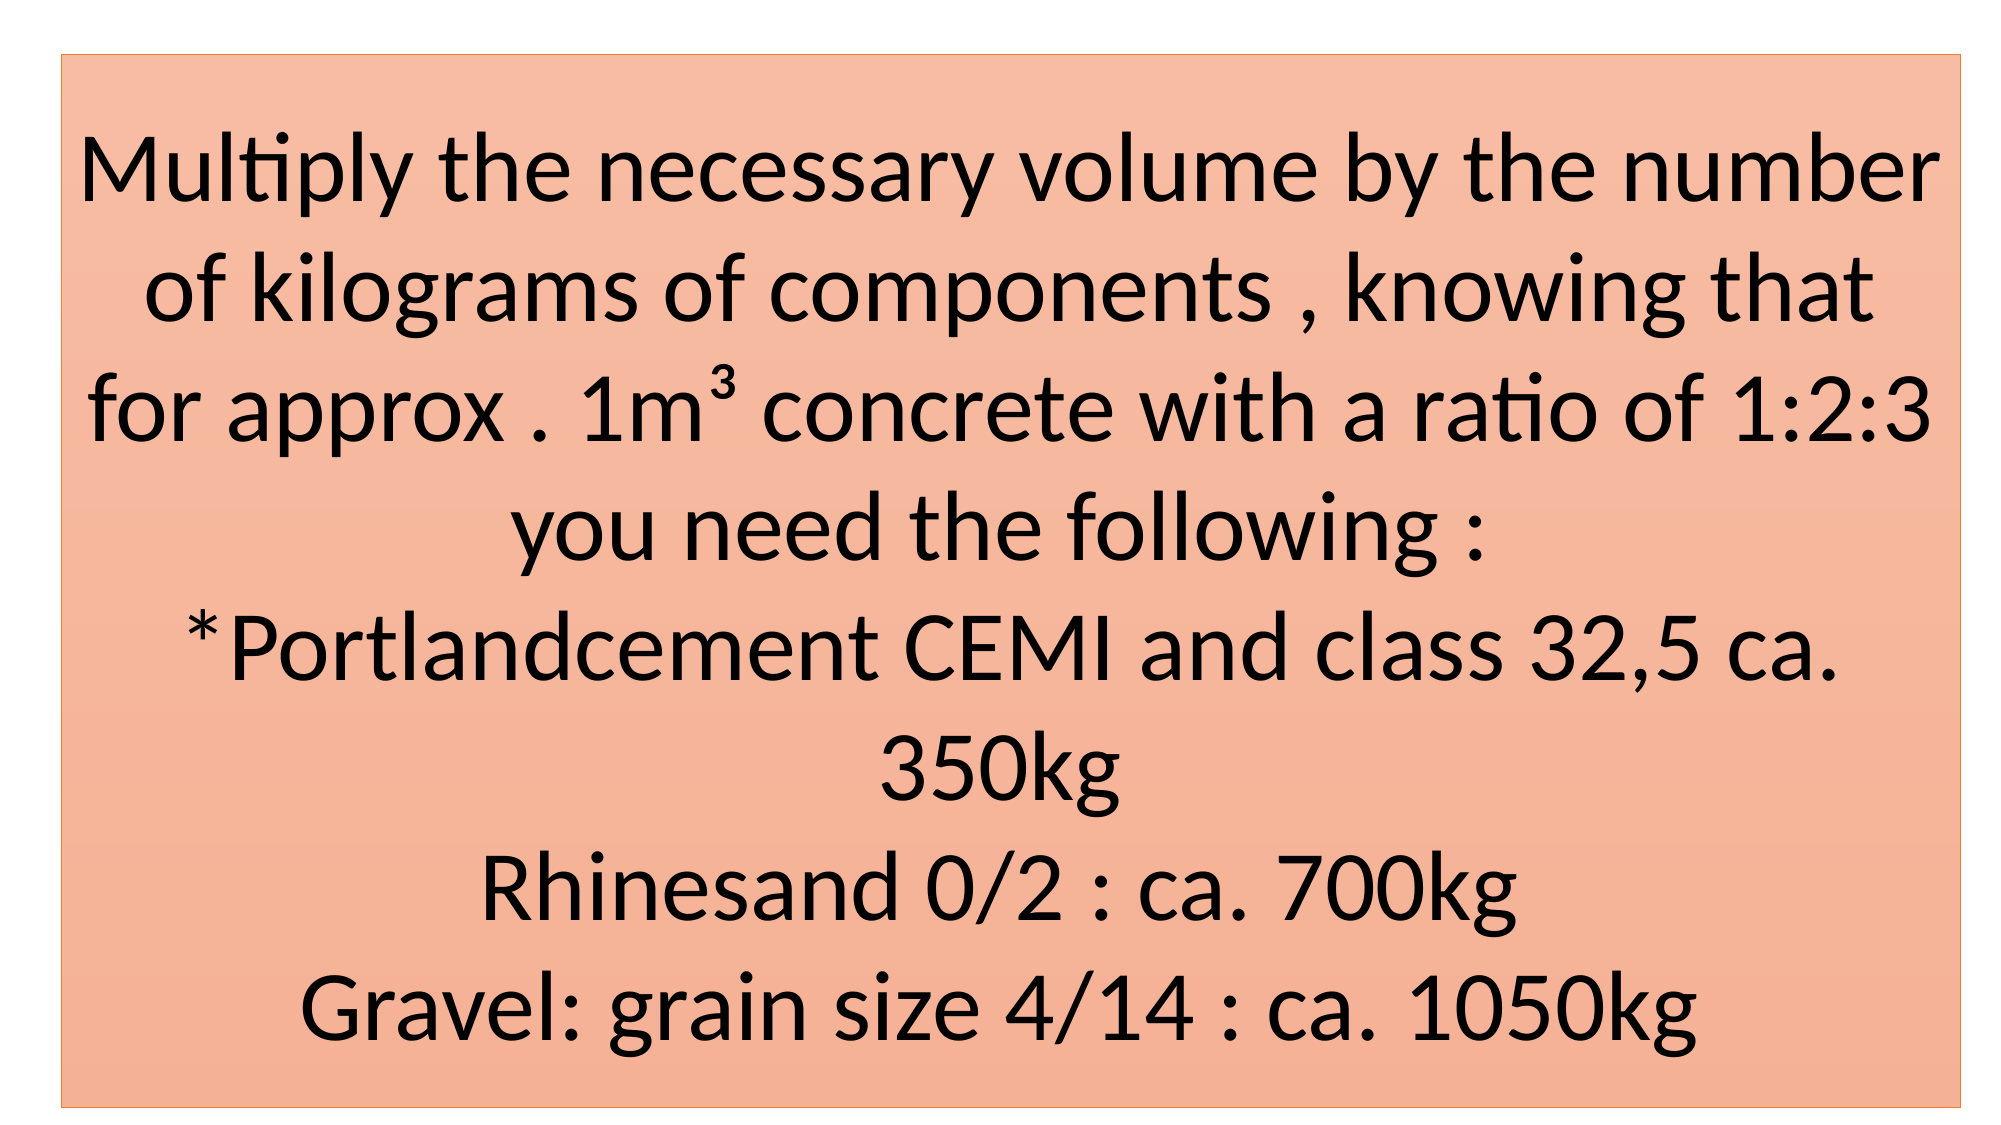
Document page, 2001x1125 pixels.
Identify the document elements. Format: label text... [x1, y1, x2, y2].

text_box Multiply the necessary volume by the number of kilograms of components , knowing that for approx . 1m³ concrete with a ratio of 1:2:3 you need the following : *Portlandcement CEMI and class 32,5 ca. 350kg Rhinesand 0/2 : ca. 700kg Gravel: grain size 4/14 : ca. 1050kg [62, 54, 1960, 1107]
